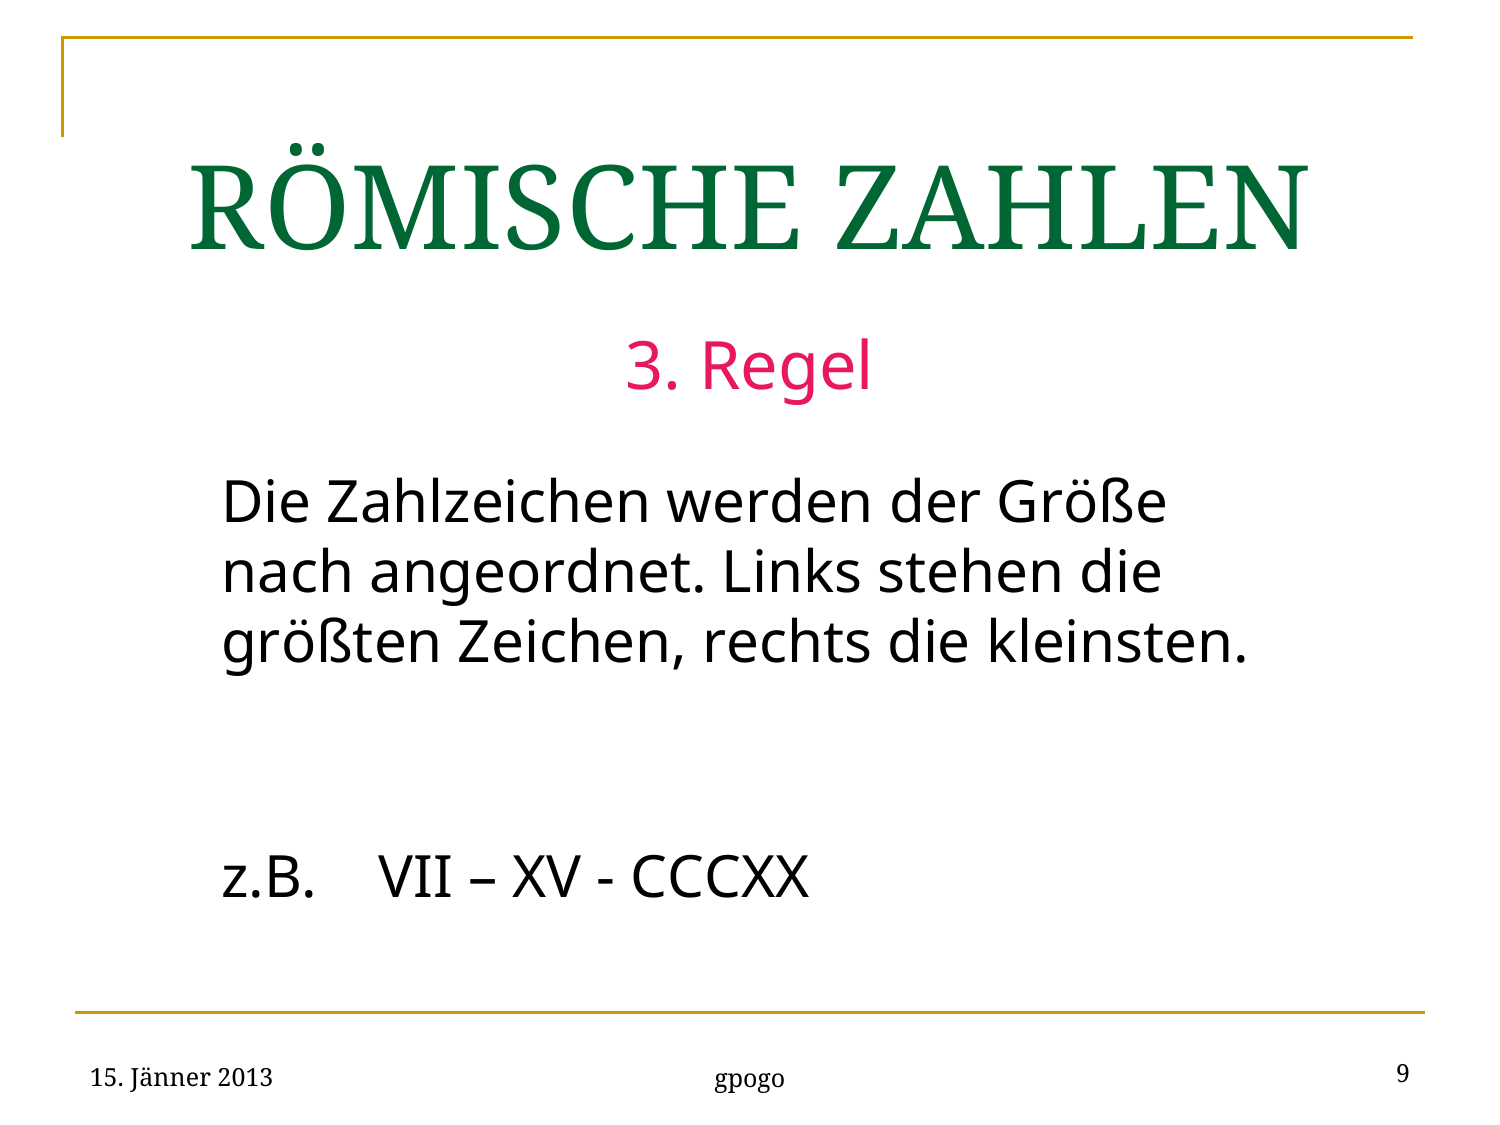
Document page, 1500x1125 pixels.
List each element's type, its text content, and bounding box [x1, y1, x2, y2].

text_box Die Zahlzeichen werden der Größe nach angeordnet. Links stehen die größten Zeichen, rechts die kleinsten. [206, 456, 1294, 682]
text_box <Nummer> [1074, 1024, 1426, 1100]
text_box 15. Jänner 2013 [74, 1024, 426, 1100]
title RÖMISCHE ZAHLEN [141, 82, 1359, 279]
text_box z.B. VII – XV - CCCXX [206, 831, 1294, 918]
text_box gpogo [512, 1025, 988, 1101]
text_box 3. Regel [437, 315, 1063, 411]
